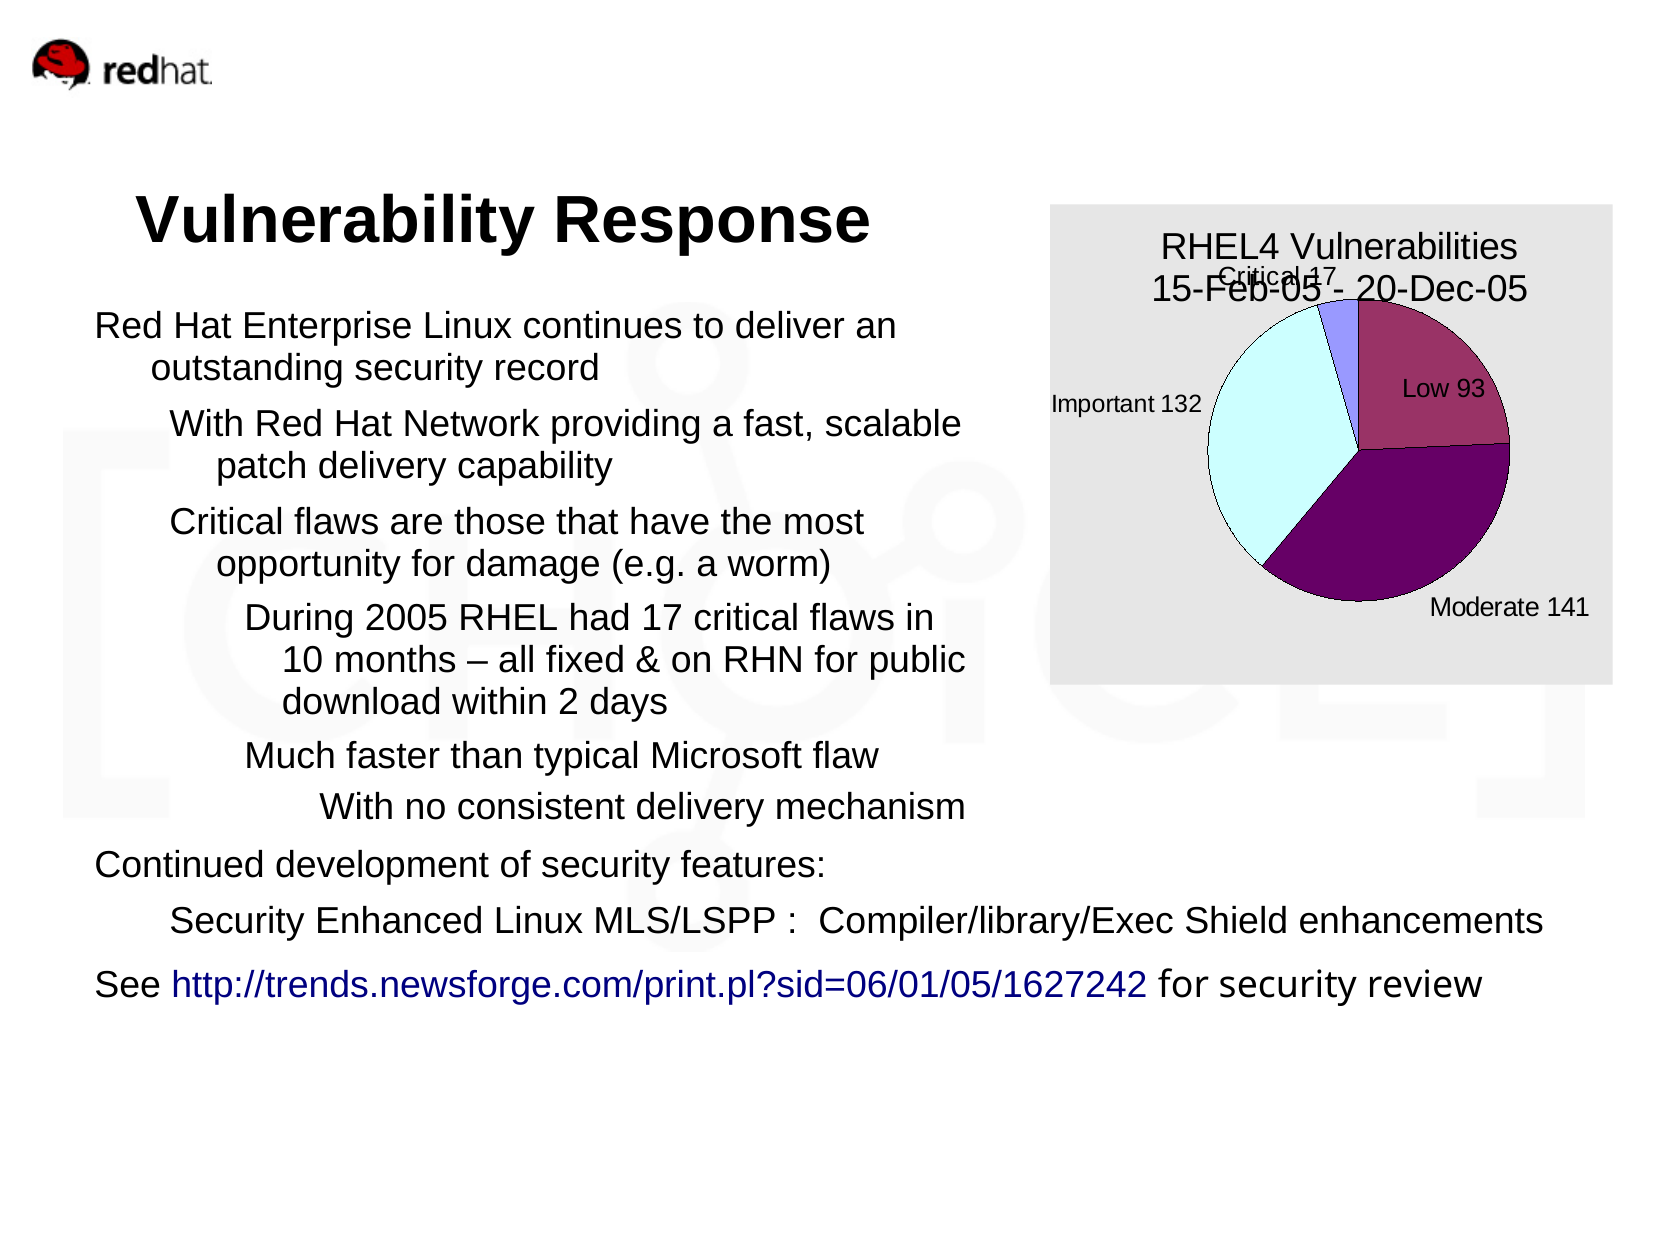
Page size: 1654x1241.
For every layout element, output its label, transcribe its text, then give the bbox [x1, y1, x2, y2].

picture [31, 37, 212, 98]
title Vulnerability Response [100, 164, 1506, 275]
chart [1050, 204, 1613, 685]
list Red Hat Enterprise Linux continues to deliver an outstanding security record With Red Hat Network providing a fast, scalable patch delivery capability Critical flaws are those that have the most opportunity for damage (e.g. a worm) During 2005 RHEL had 17 critical flaws in 10 months – all fixed & on RHN for public download within 2 days Much faster than typical Microsoft flaw With no consistent delivery mechanism Continued development of security features: Security Enhanced Linux MLS/LSPP : Compiler/library/Exec Shield enhancements See http://trends.newsforge.com/print.pl?sid=06/01/05/1627242 for security review [94, 304, 1595, 1193]
picture [63, 302, 1050, 952]
